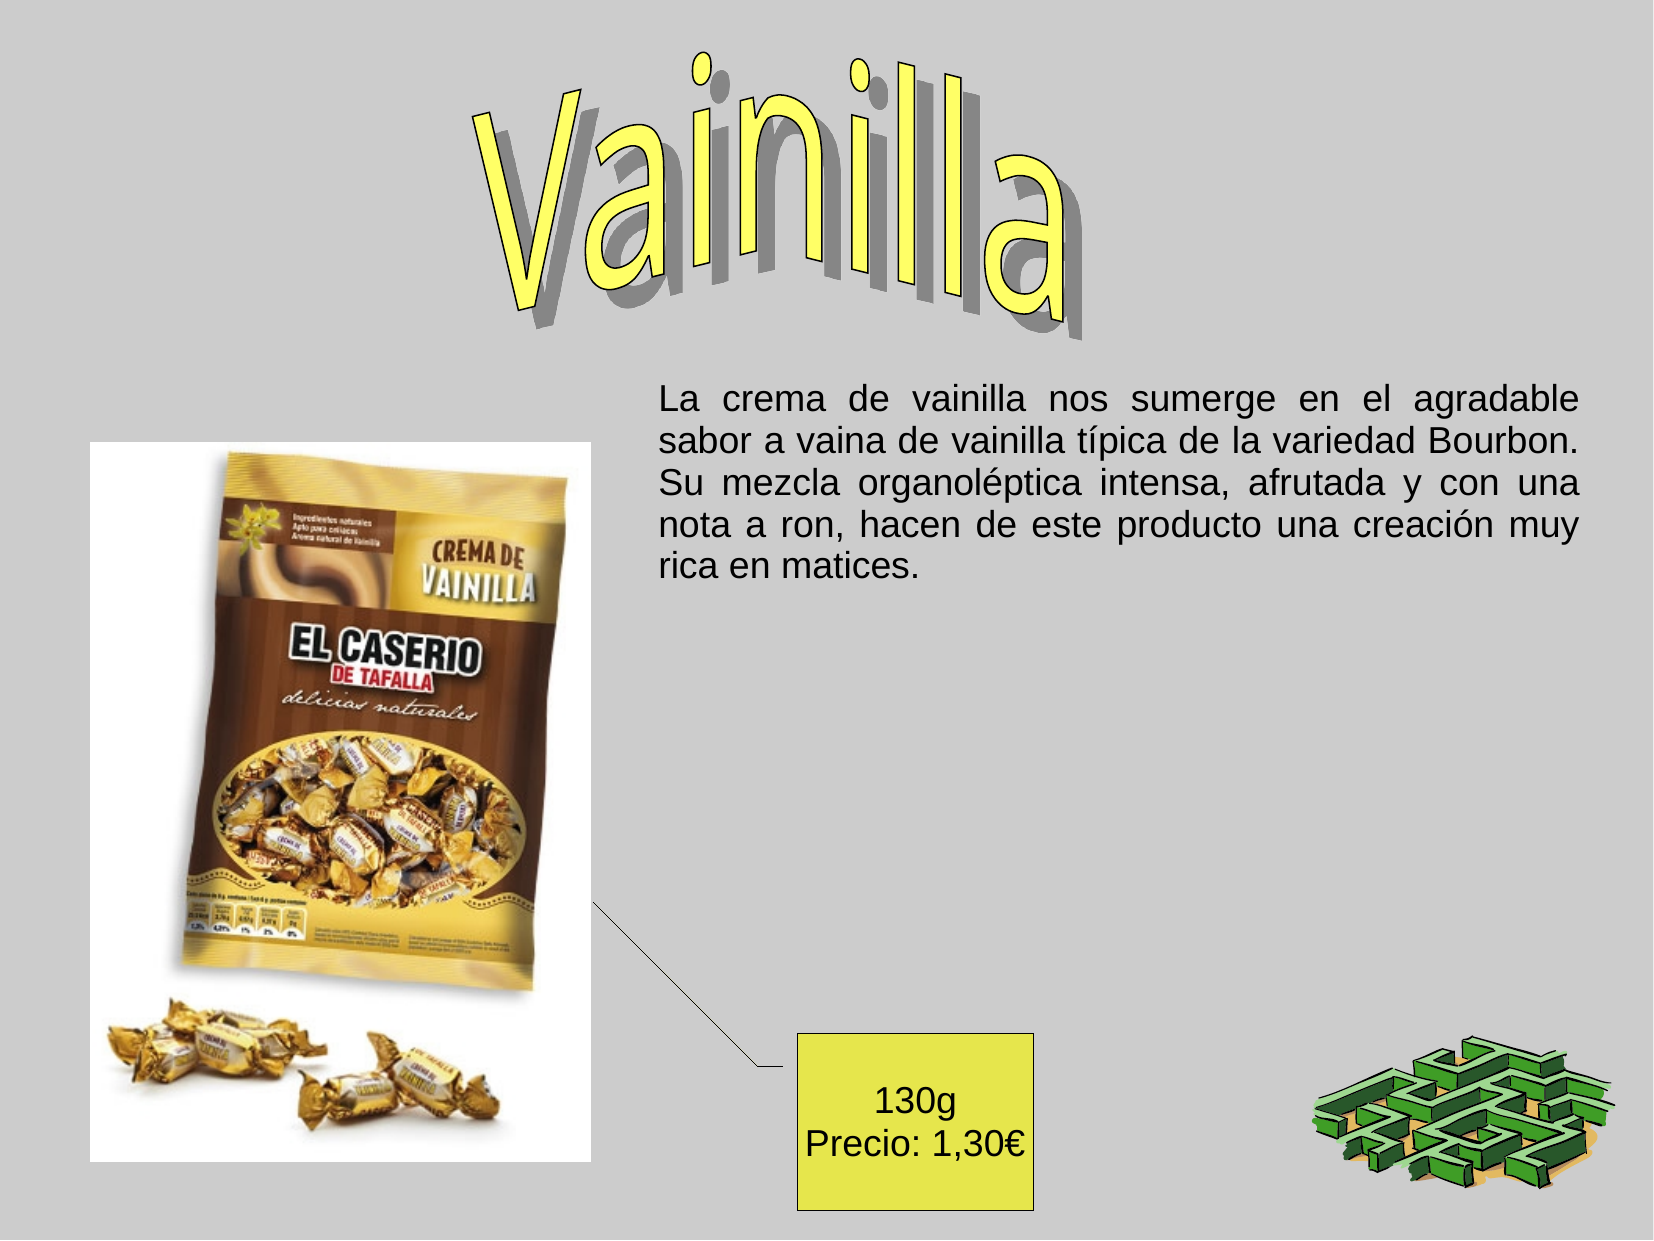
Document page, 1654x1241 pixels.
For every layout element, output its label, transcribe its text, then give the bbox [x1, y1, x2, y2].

text_box Vainilla [585, 124, 664, 290]
text_box Vainilla [945, 73, 961, 297]
text_box Vainilla [740, 94, 822, 262]
text_box Vainilla [984, 155, 1063, 322]
text_box 130g Precio: 1,30€ [797, 1033, 1033, 1211]
text_box Vainilla [850, 58, 870, 92]
text_box Vainilla [851, 114, 868, 274]
picture [90, 442, 591, 1162]
text_box La crema de vainilla nos sumerge en el agradable sabor a vaina de vainilla típica de la variedad Bourbon. Su mezcla organoléptica intensa, afrutada y con una nota a ron, hacen de este producto una creación muy rica en matices. [643, 369, 1595, 680]
text_box Vainilla [693, 108, 710, 267]
text_box Vainilla [472, 89, 581, 311]
text_box Vainilla [692, 52, 712, 85]
text_box Vainilla [898, 62, 915, 285]
